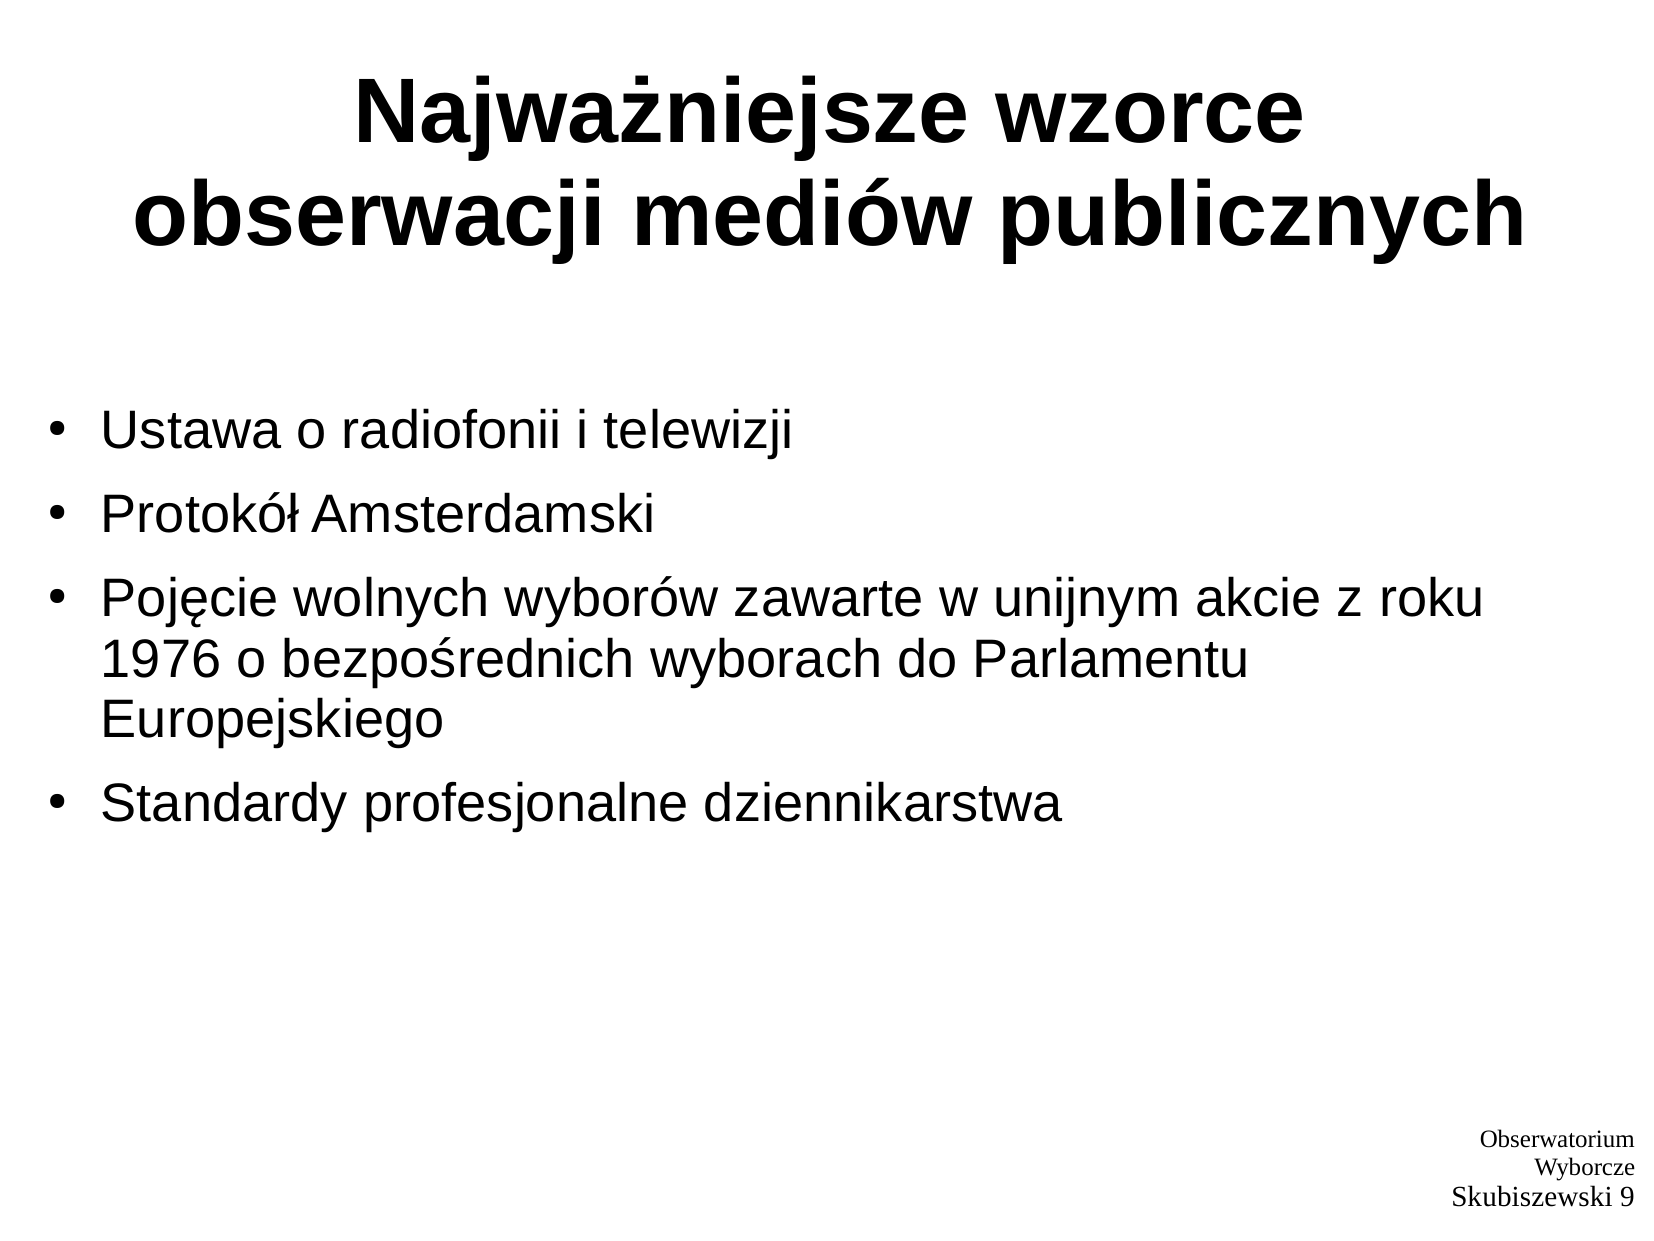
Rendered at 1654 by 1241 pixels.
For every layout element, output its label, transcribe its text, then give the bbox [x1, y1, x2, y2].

list Ustawa o radiofonii i telewizji Protokół Amsterdamski Pojęcie wolnych wyborów zawarte w unijnym akcie z roku 1976 o bezpośrednich wyborach do Parlamentu Europejskiego Standardy profesjonalne dziennikarstwa [30, 315, 1583, 1156]
title Najważniejsze wzorce obserwacji mediów publicznych [86, 60, 1575, 266]
